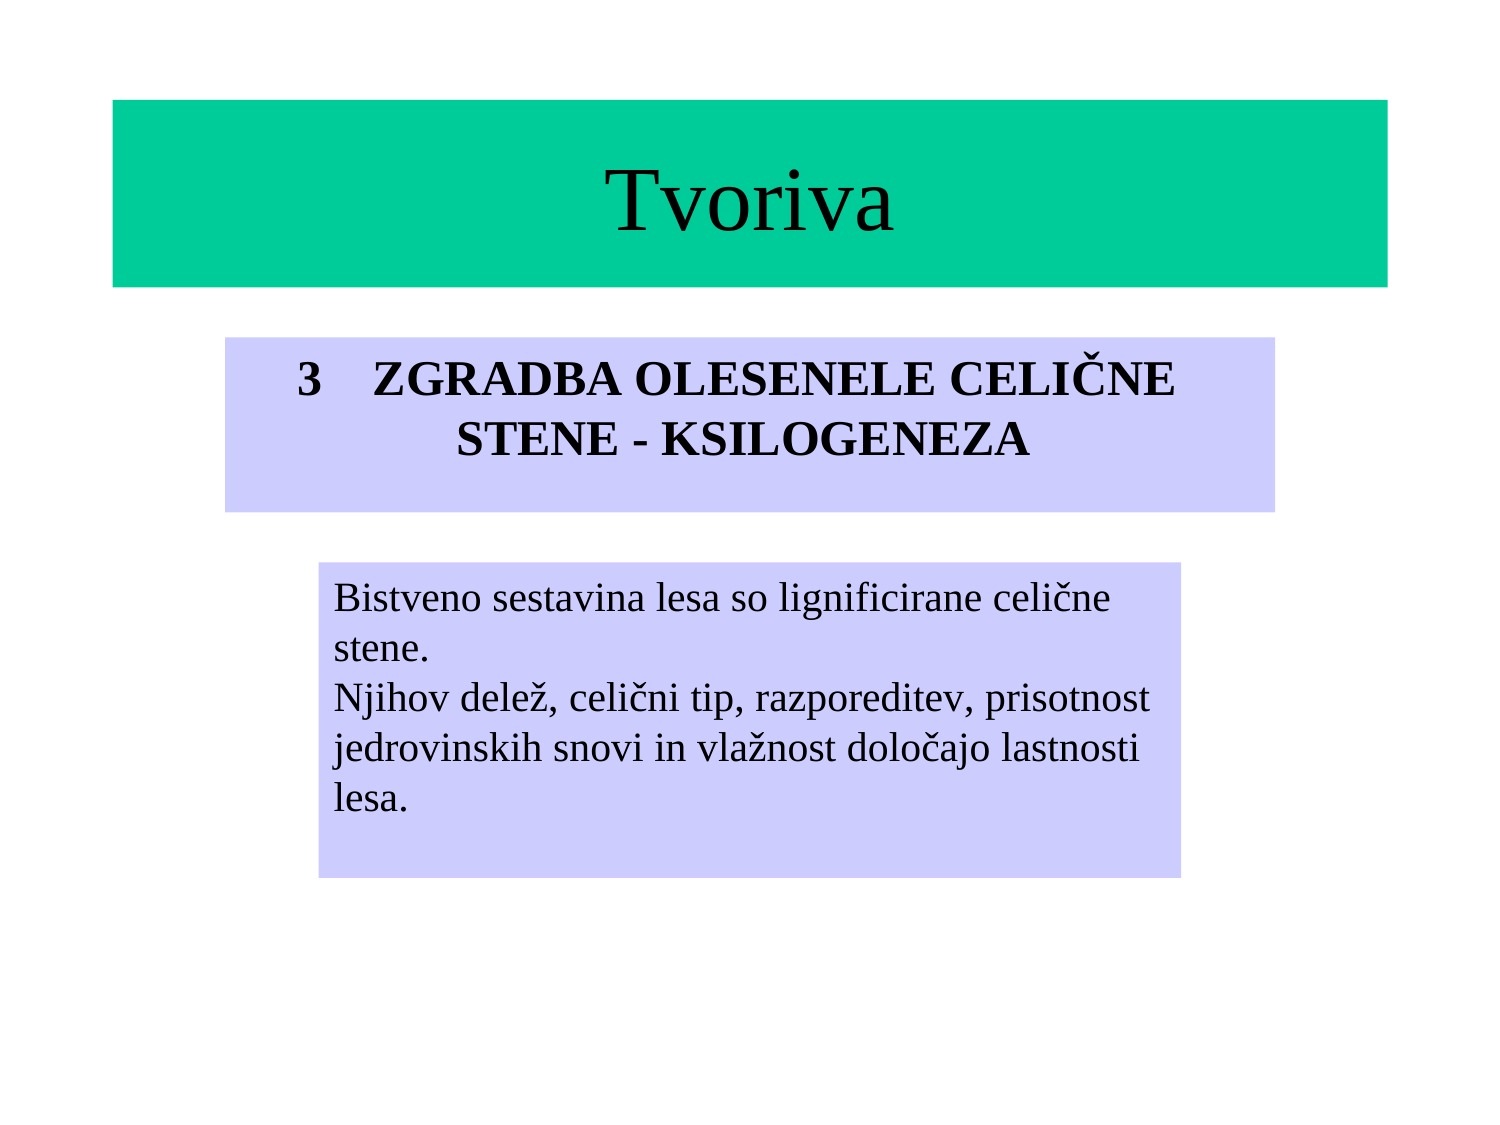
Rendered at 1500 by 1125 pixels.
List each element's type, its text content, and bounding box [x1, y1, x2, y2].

title Tvoriva [112, 99, 1388, 288]
text_box Bistveno sestavina lesa so lignificirane celične stene. Njihov delež, celični tip, razporeditev, prisotnost jedrovinskih snovi in vlažnost določajo lastnosti lesa. [318, 562, 1182, 878]
text_box 3 ZGRADBA OLESENELE CELIČNE STENE - KSILOGENEZA [225, 337, 1276, 513]
